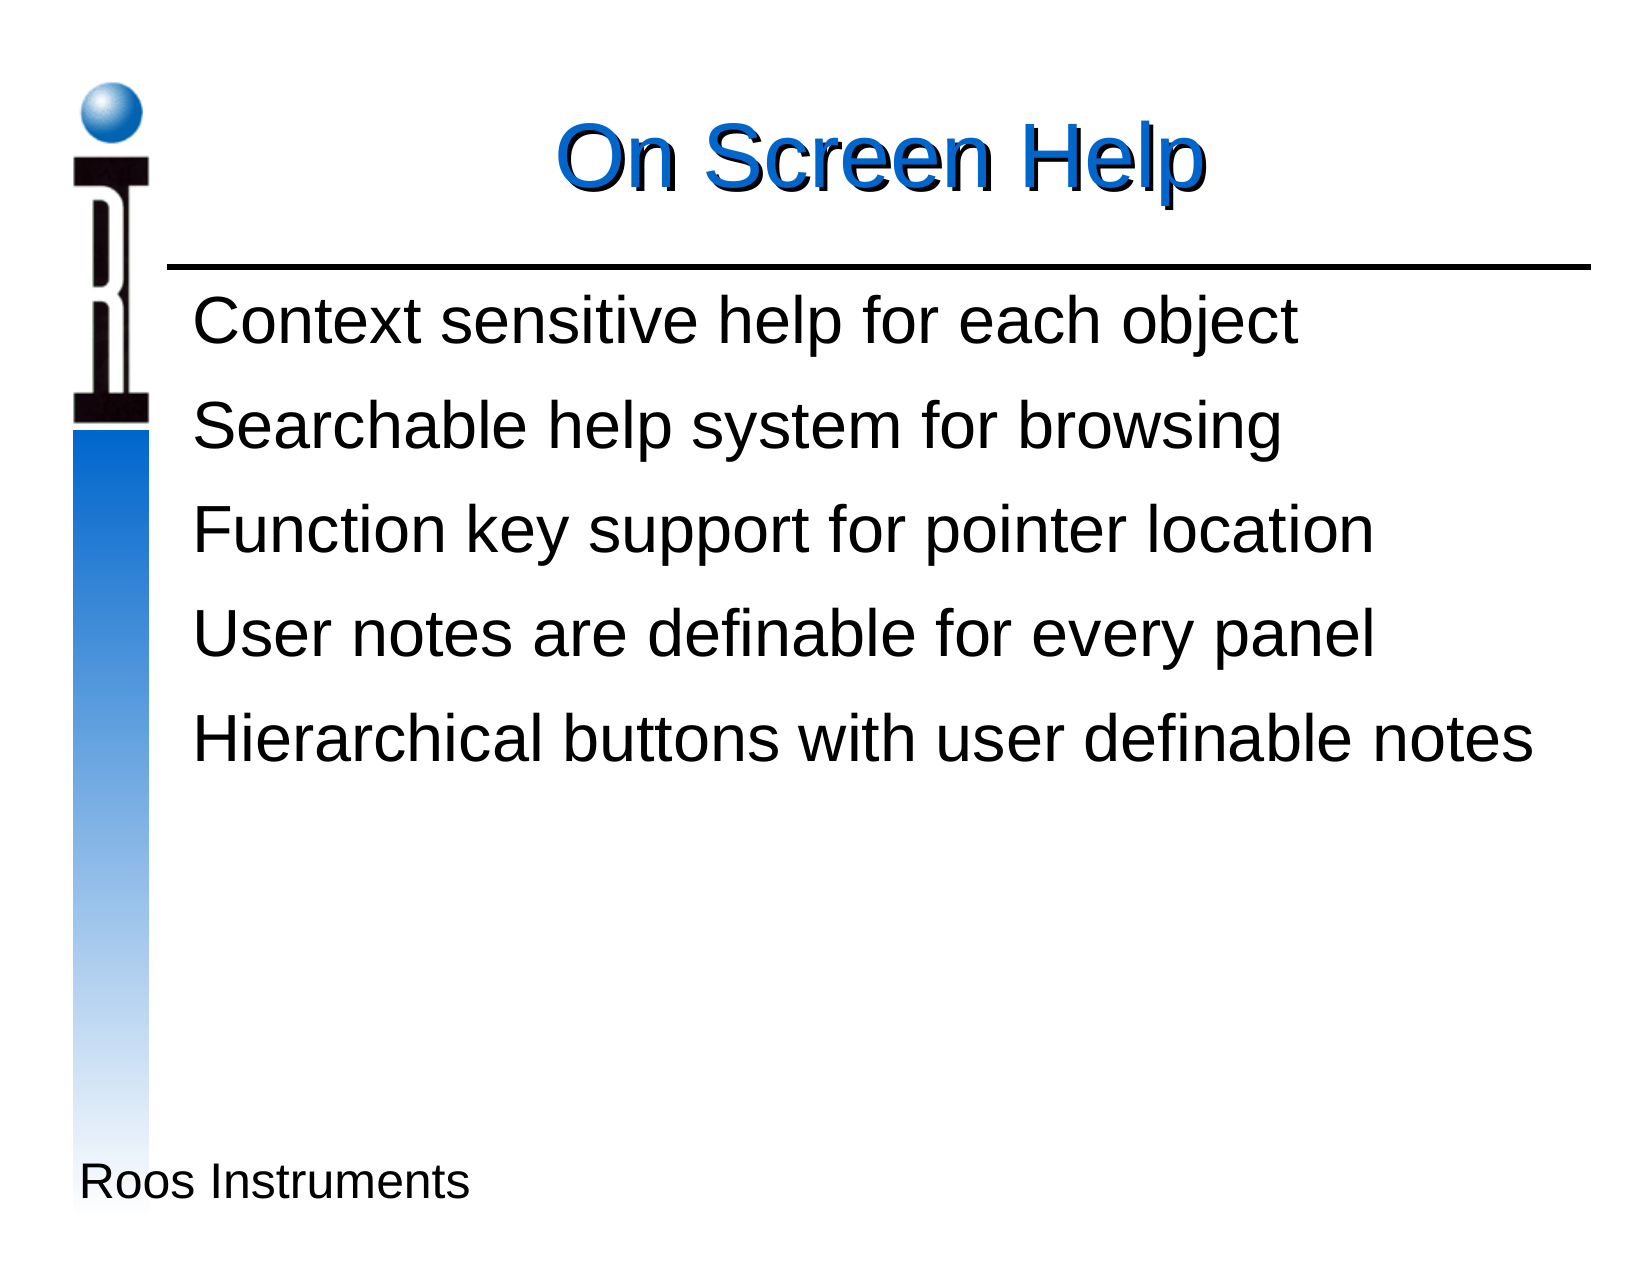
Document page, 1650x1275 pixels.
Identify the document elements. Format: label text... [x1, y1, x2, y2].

title On Screen Help [171, 66, 1591, 245]
list Context sensitive help for each object Searchable help system for browsing Function key support for pointer location User notes are definable for every panel Hierarchical buttons with user definable notes [174, 283, 1591, 1079]
picture [69, 78, 154, 430]
